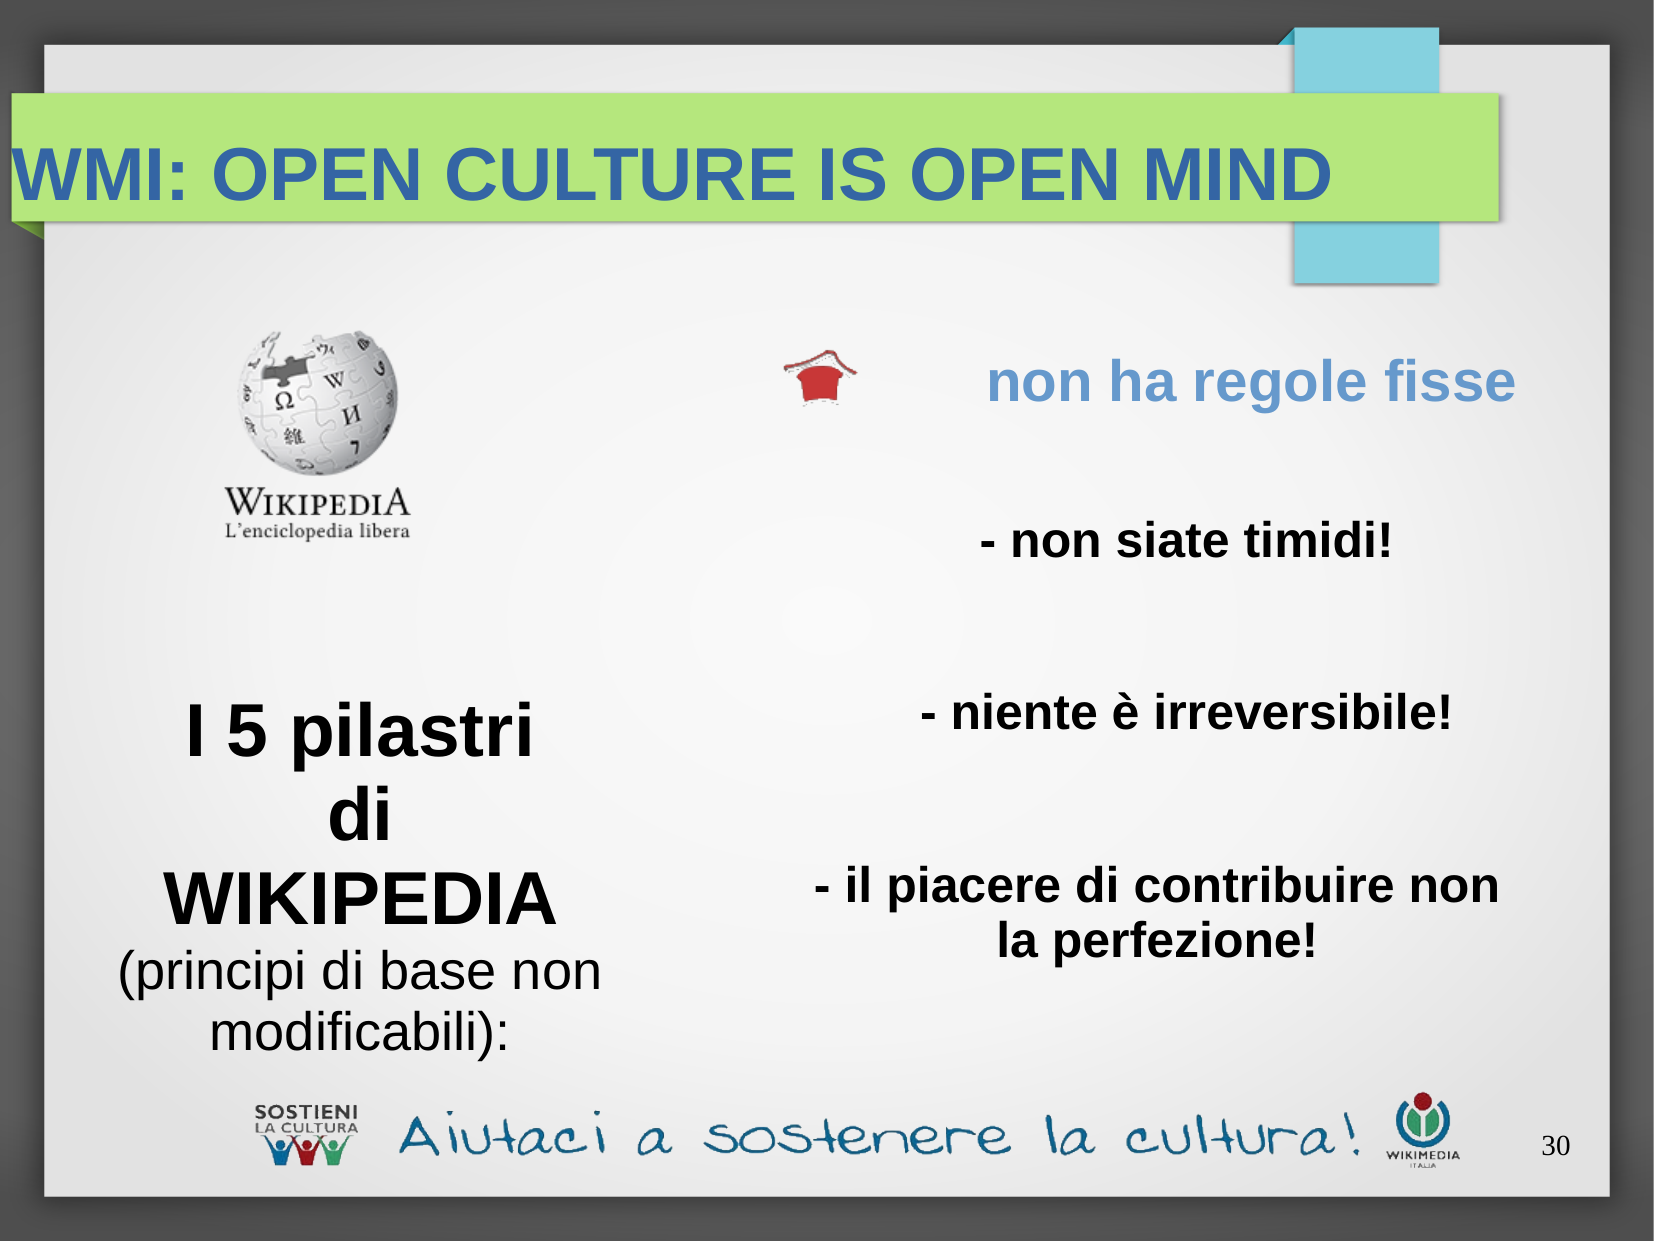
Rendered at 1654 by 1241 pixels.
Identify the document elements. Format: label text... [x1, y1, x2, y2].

text_box - non siate timidi! [820, 507, 1554, 573]
text_box - niente è irreversibile! [820, 679, 1554, 745]
picture [0, 0, 1654, 1241]
text_box I 5 pilastri di WIKIPEDIA (principi di base non modificabili): [47, 604, 674, 1146]
text_box - il piacere di contribuire non la perfezione! [791, 855, 1524, 970]
title WMI: OPEN CULTURE IS OPEN MIND [11, 17, 1642, 249]
text_box non ha regole fisse [885, 347, 1619, 415]
